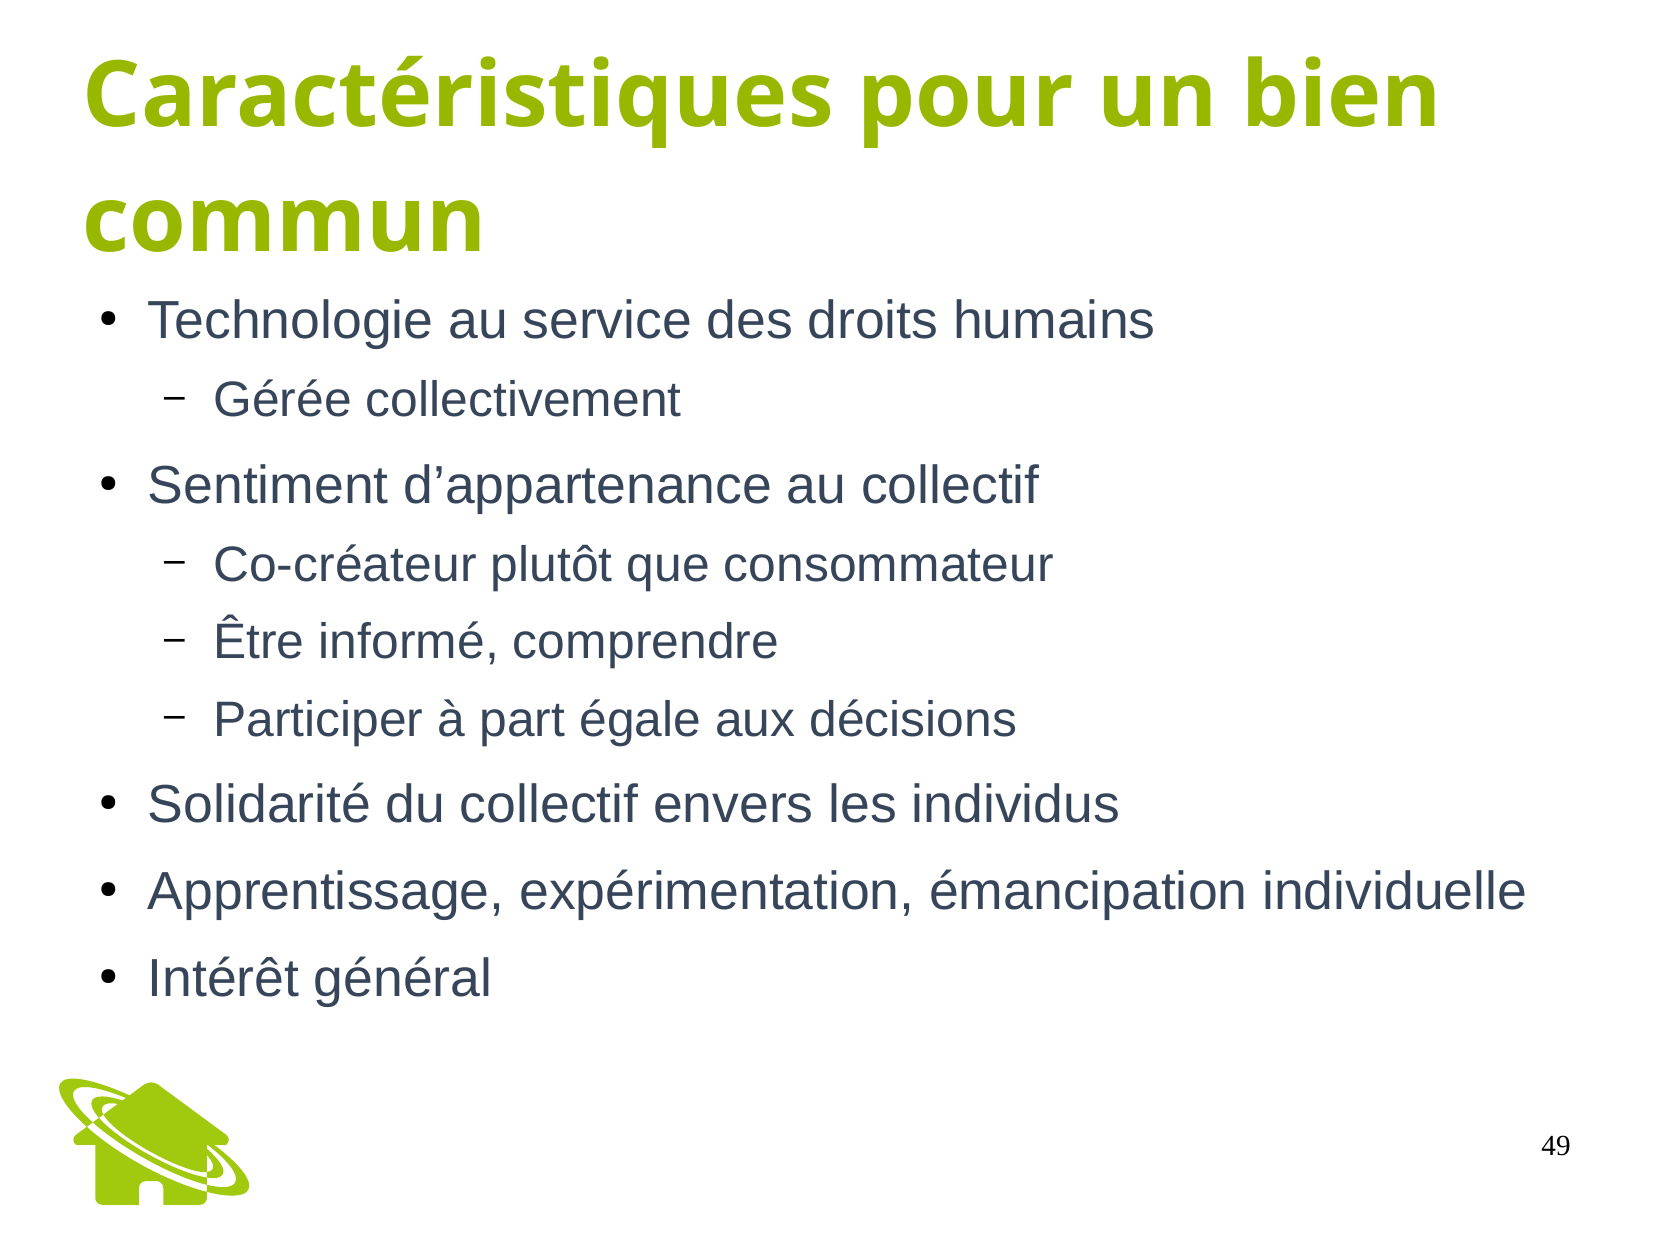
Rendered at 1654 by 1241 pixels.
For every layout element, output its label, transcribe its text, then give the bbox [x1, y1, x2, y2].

title Caractéristiques pour un bien commun [82, 49, 1571, 257]
list Technologie au service des droits humains Gérée collectivement Sentiment d’appartenance au collectif Co-créateur plutôt que consommateur Être informé, comprendre Participer à part égale aux décisions Solidarité du collectif envers les individus Apprentissage, expérimentation, émancipation individuelle Intérêt général [82, 290, 1571, 1010]
